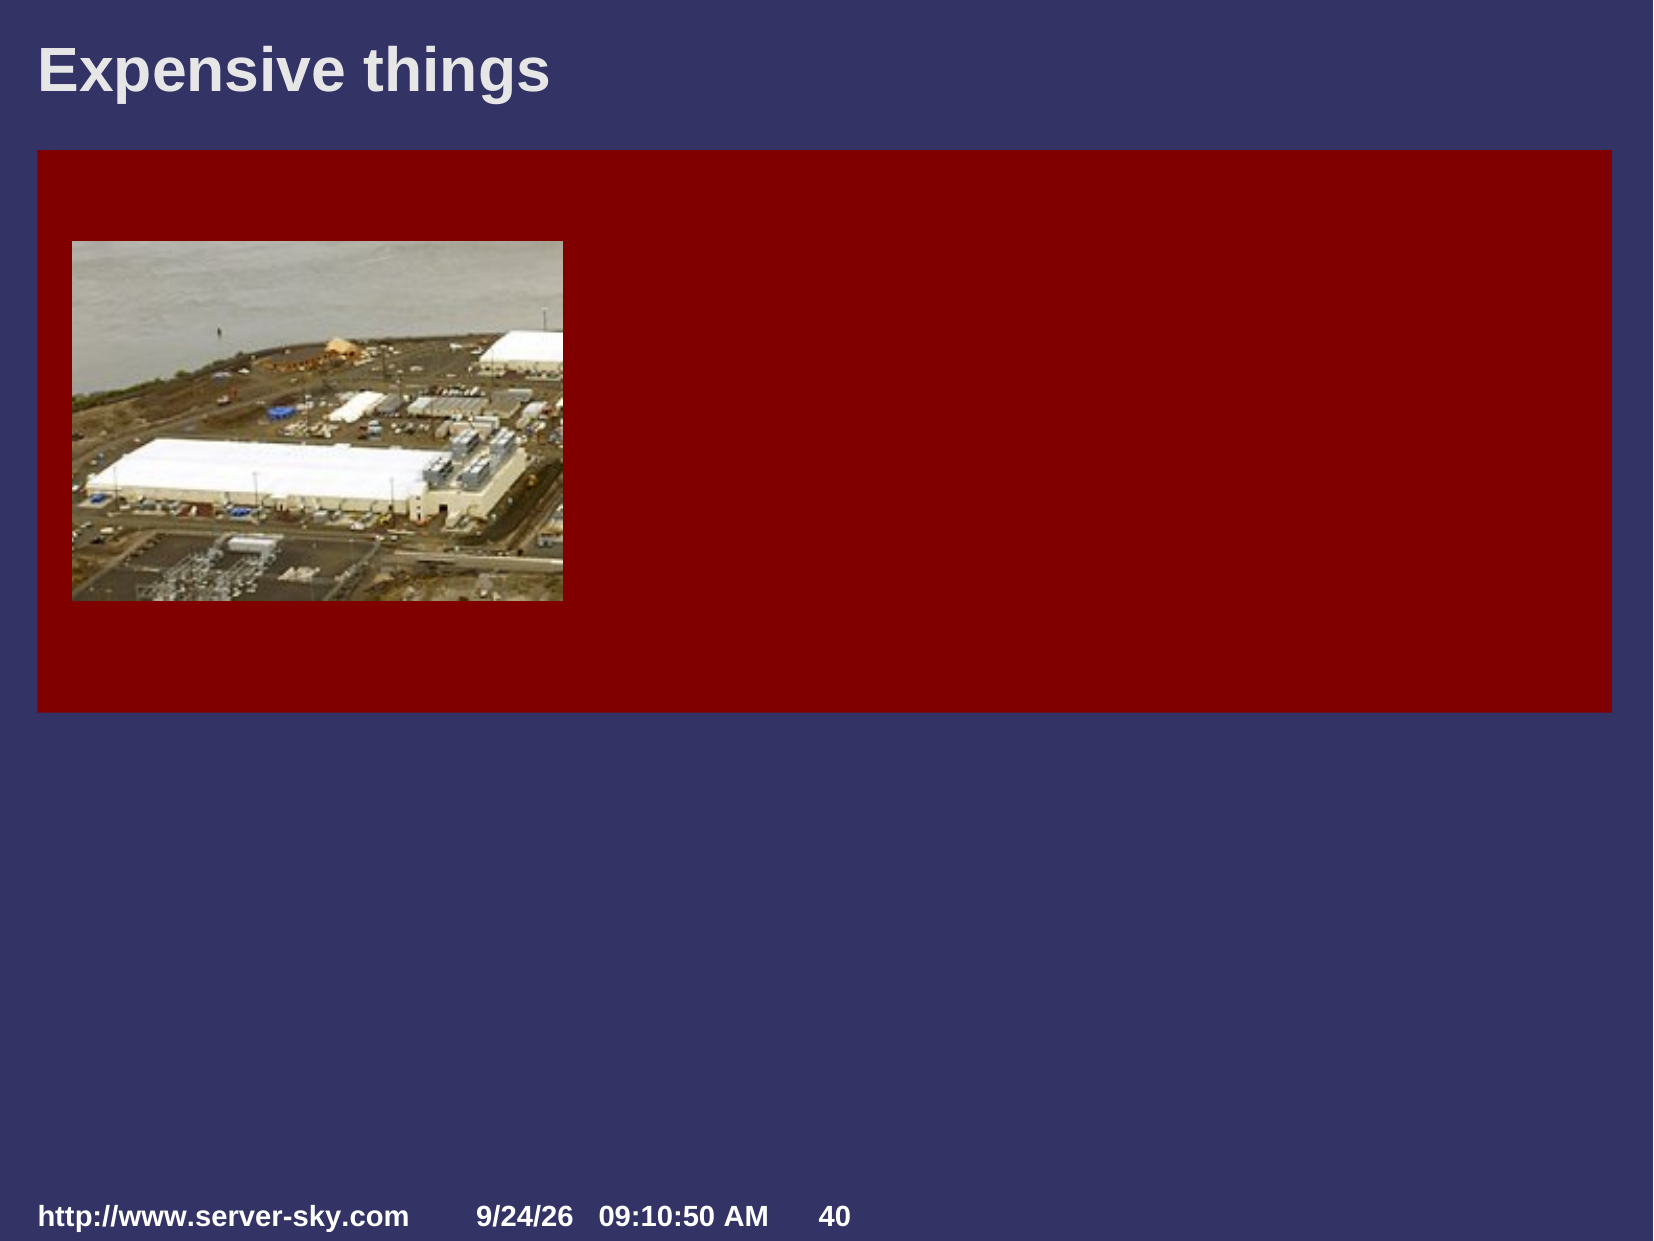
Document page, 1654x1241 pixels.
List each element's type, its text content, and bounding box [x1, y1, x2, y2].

text_box Expensive things [37, 0, 1612, 139]
text_box [37, 150, 1612, 713]
picture [72, 241, 563, 601]
